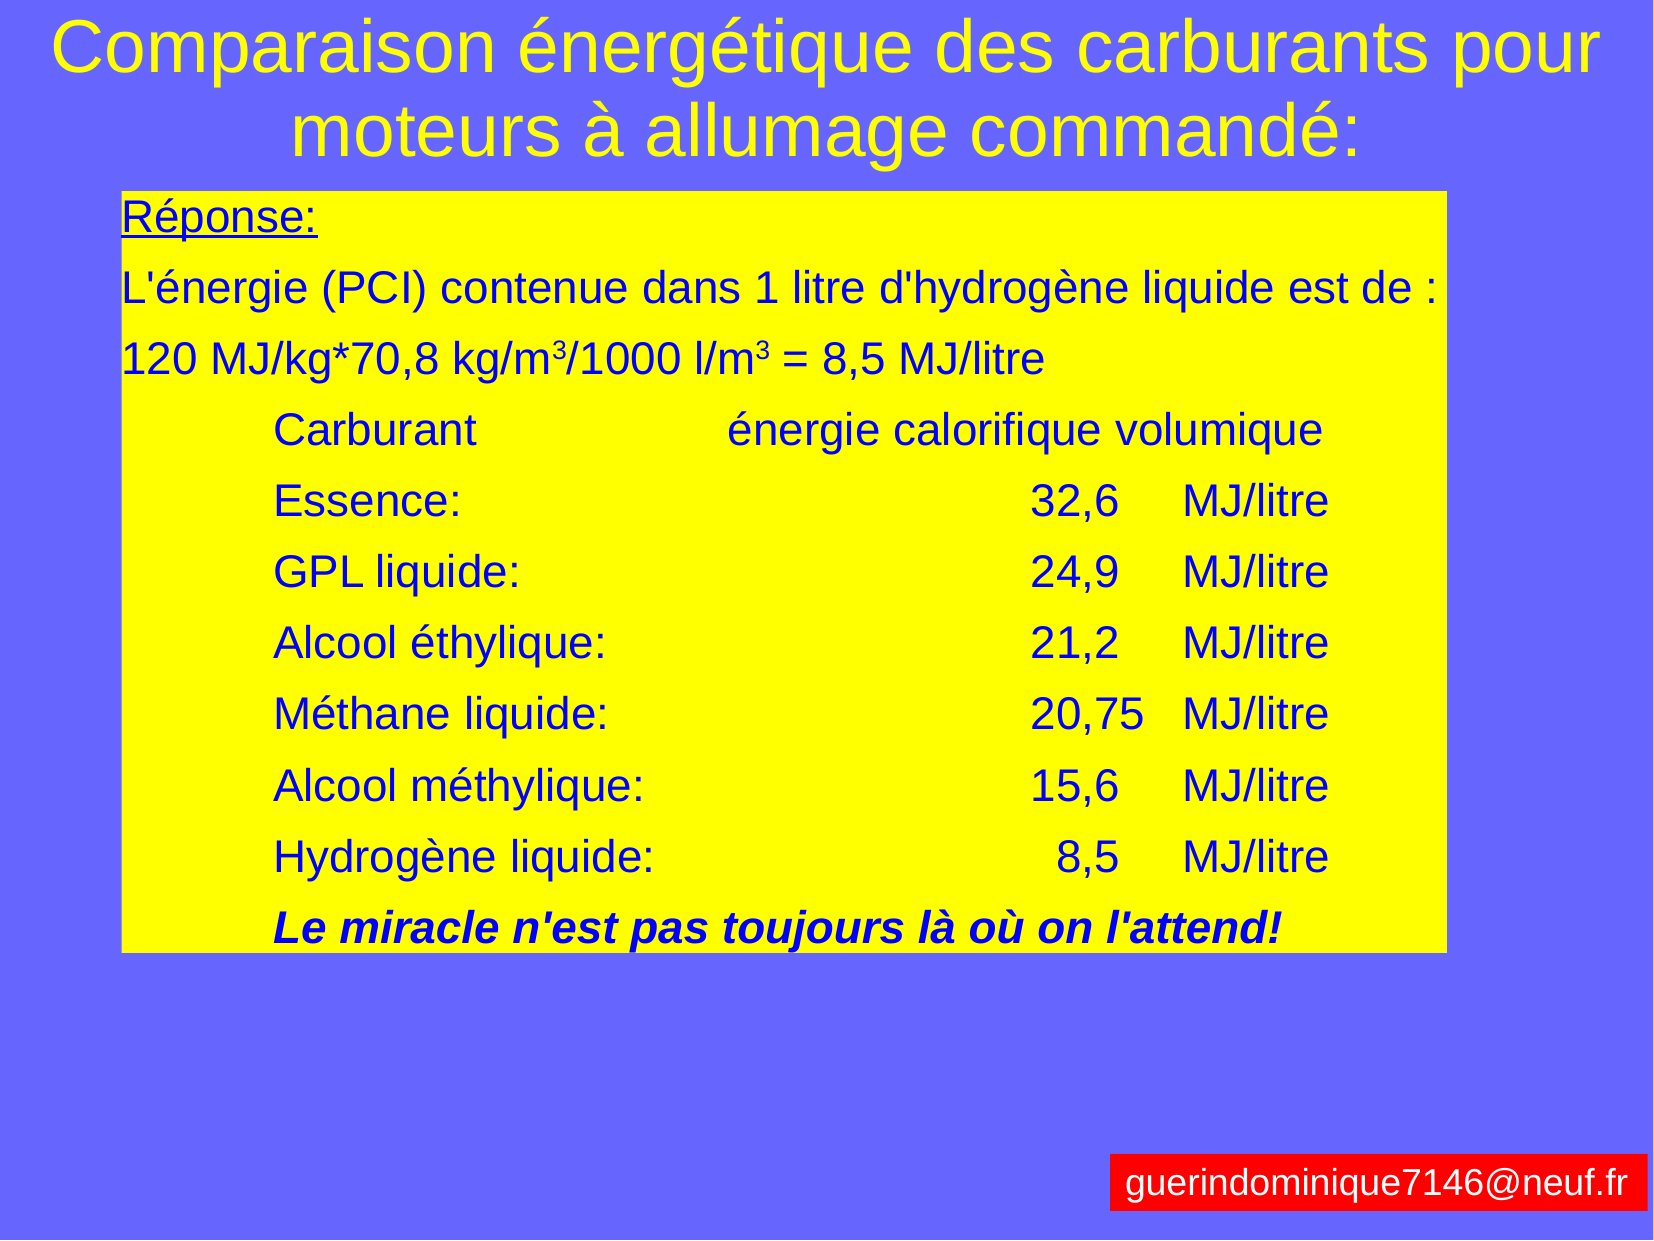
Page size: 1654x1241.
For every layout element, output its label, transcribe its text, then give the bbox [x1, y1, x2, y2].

subtitle Réponse: L'énergie (PCI) contenue dans 1 litre d'hydrogène liquide est de : 120 MJ/kg*70,8 kg/m3/1000 l/m3 = 8,5 MJ/litre Carburant énergie calorifique volumique Essence: 32,6 MJ/litre GPL liquide: 24,9 MJ/litre Alcool éthylique: 21,2 MJ/litre Méthane liquide: 20,75 MJ/litre Alcool méthylique: 15,6 MJ/litre Hydrogène liquide: 8,5 MJ/litre Le miracle n'est pas toujours là où on l'attend! [121, 191, 1447, 953]
title Comparaison énergétique des carburants pour moteurs à allumage commandé: [29, 4, 1625, 173]
text_box guerindominique7146@neuf.fr [1110, 1153, 1648, 1211]
